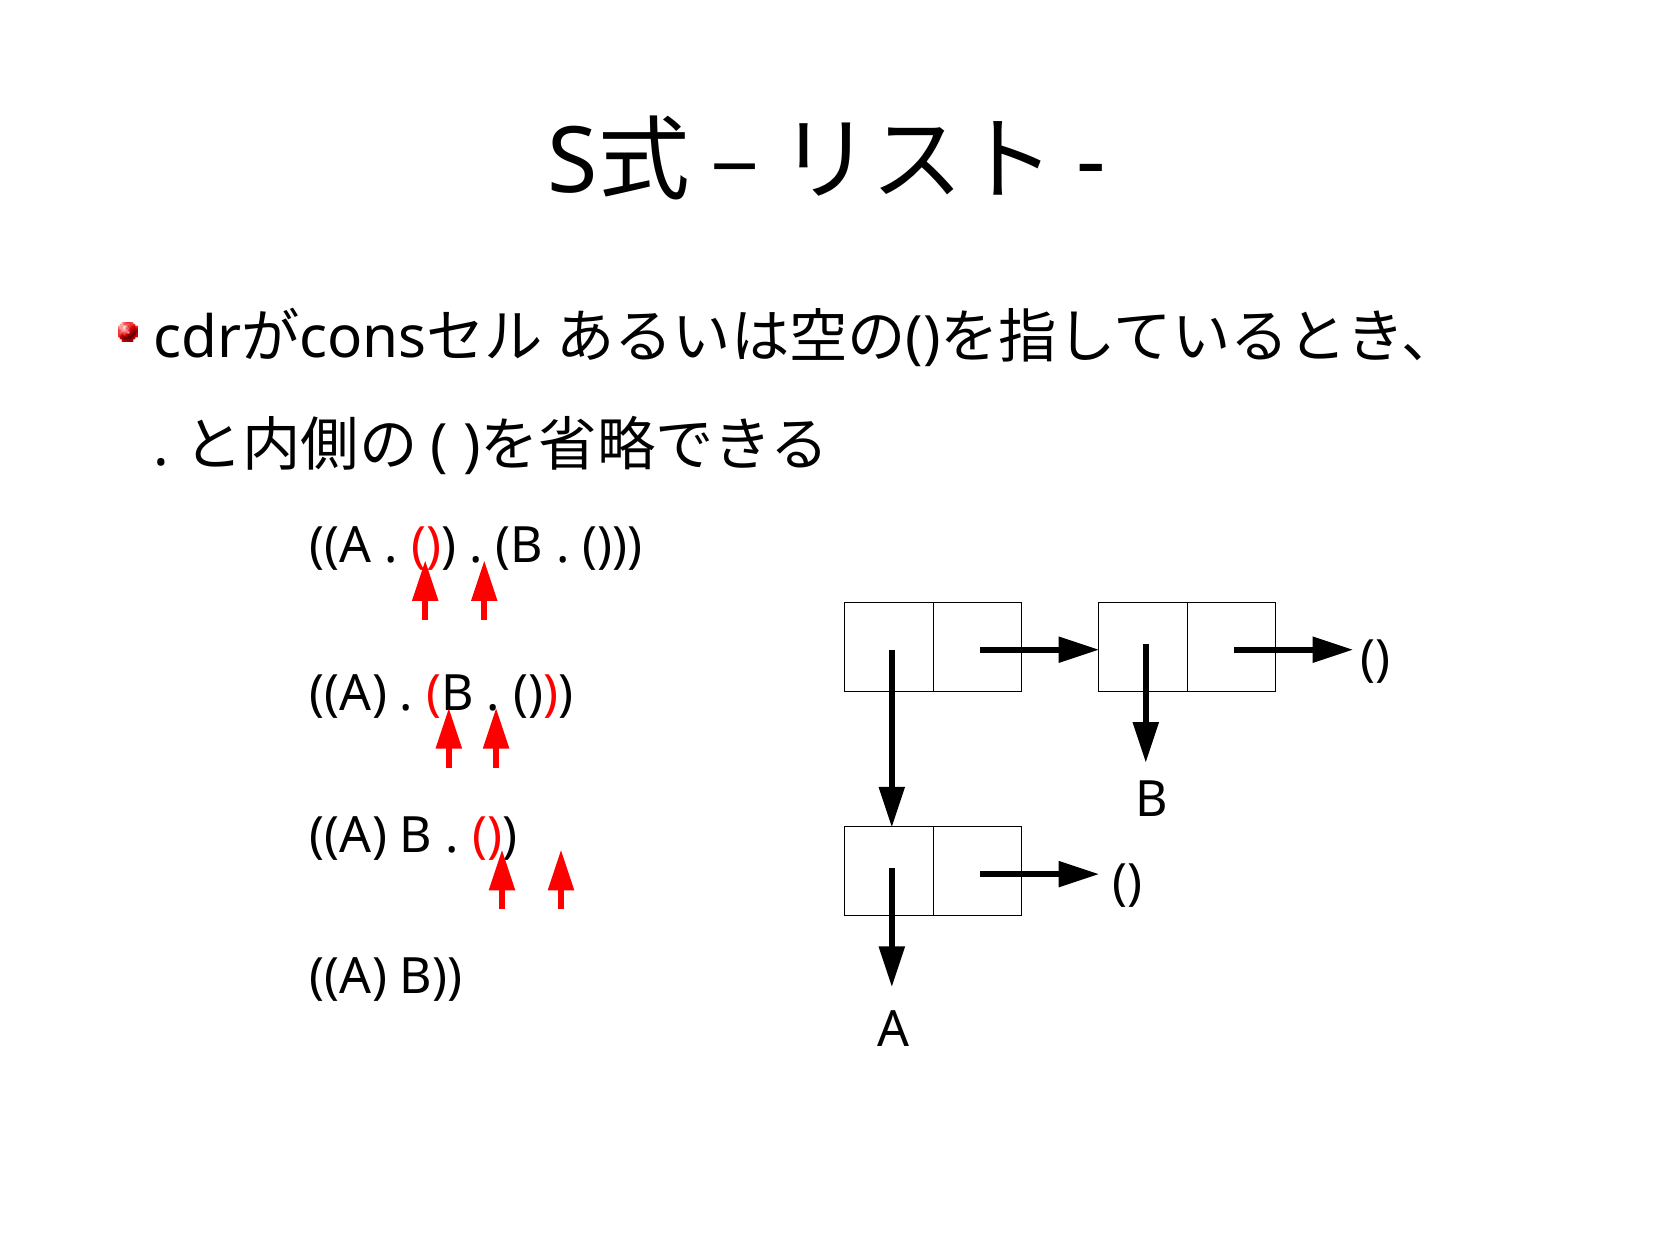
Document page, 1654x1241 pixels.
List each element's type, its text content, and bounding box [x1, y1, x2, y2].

text_box ((A) B . ()) [295, 791, 625, 863]
list cdrがconsセル あるいは空の()を指しているとき、 . と内側の ( )を省略できる [82, 290, 1571, 1109]
text_box ((A) B)) [295, 933, 525, 1005]
text_box A [862, 985, 917, 1057]
text_box ((A . ()) . (B . ())) [295, 501, 850, 574]
text_box [1098, 602, 1276, 692]
text_box ((A) . (B . ())) [295, 649, 725, 721]
text_box [844, 826, 1022, 916]
title S式 – リスト - [82, 56, 1571, 250]
text_box () [1097, 838, 1178, 911]
text_box [844, 602, 1022, 692]
text_box B [1120, 756, 1176, 828]
text_box () [1345, 614, 1426, 686]
